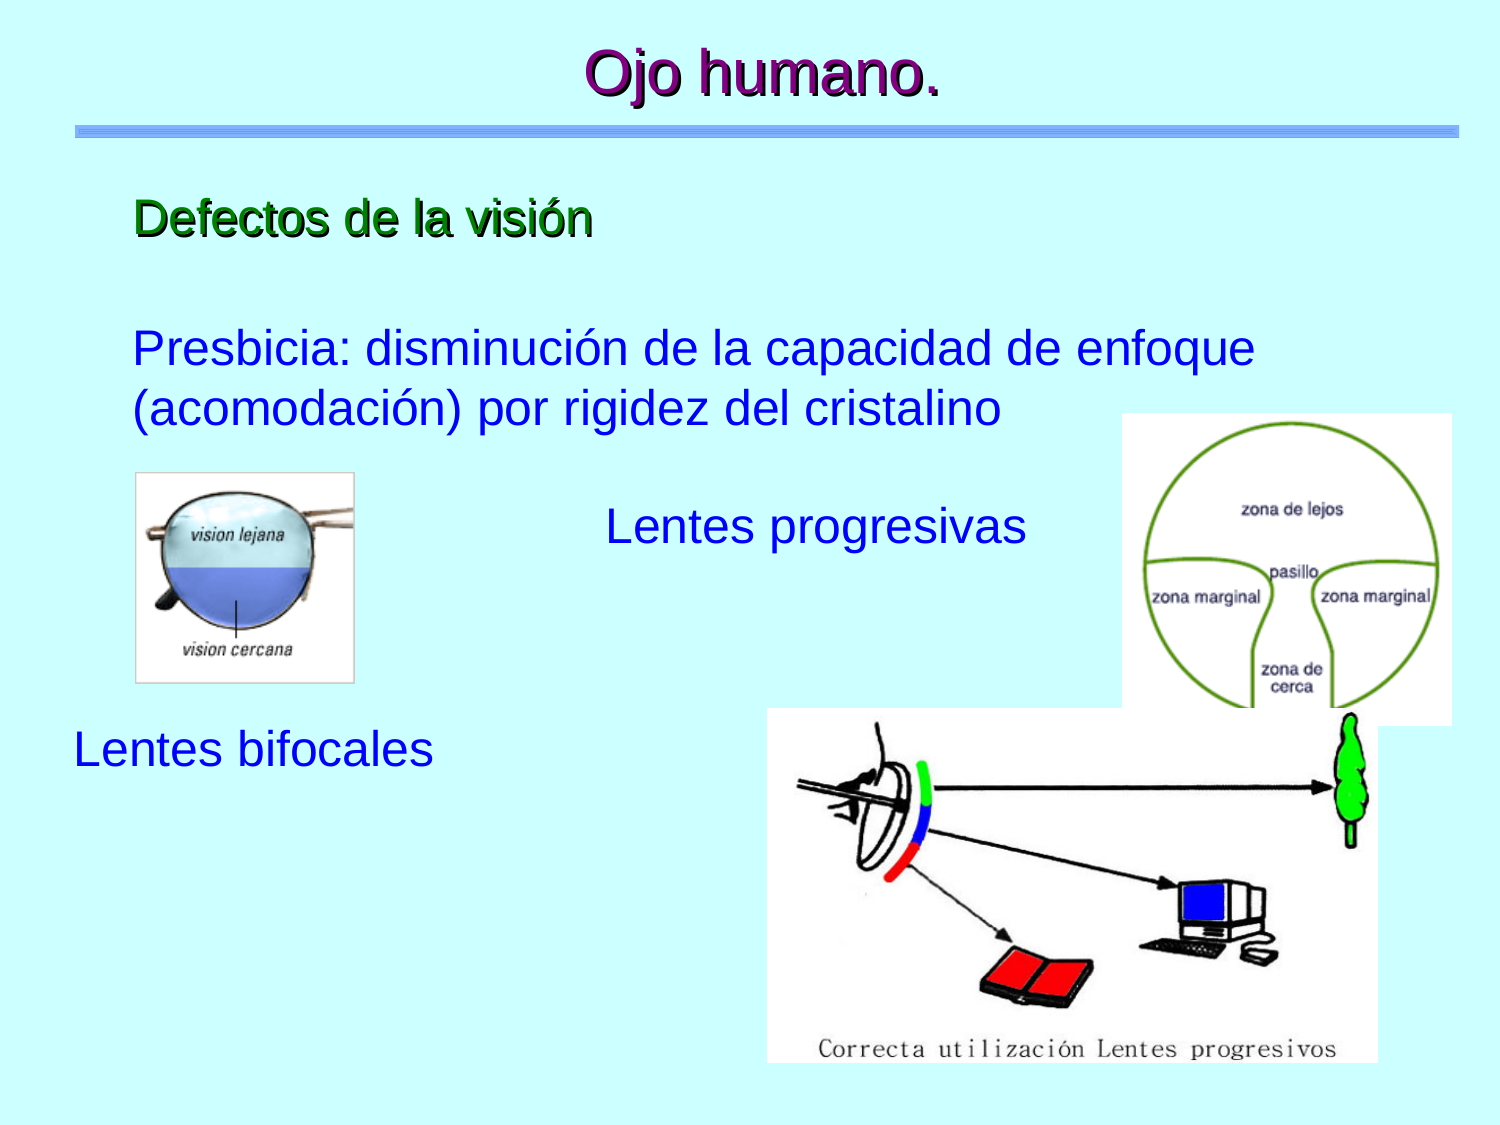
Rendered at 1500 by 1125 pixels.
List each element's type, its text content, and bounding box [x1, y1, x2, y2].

text_box Presbicia: disminución de la capacidad de enfoque (acomodación) por rigidez del cristalino [118, 308, 1418, 443]
text_box Defectos de la visión [70, 177, 768, 296]
picture [135, 472, 355, 684]
text_box Ojo humano. [50, 23, 1476, 114]
text_box Lentes bifocales [59, 708, 680, 784]
picture [767, 413, 1452, 1063]
text_box Lentes progresivas [590, 486, 1065, 562]
text_box [75, 125, 1460, 138]
